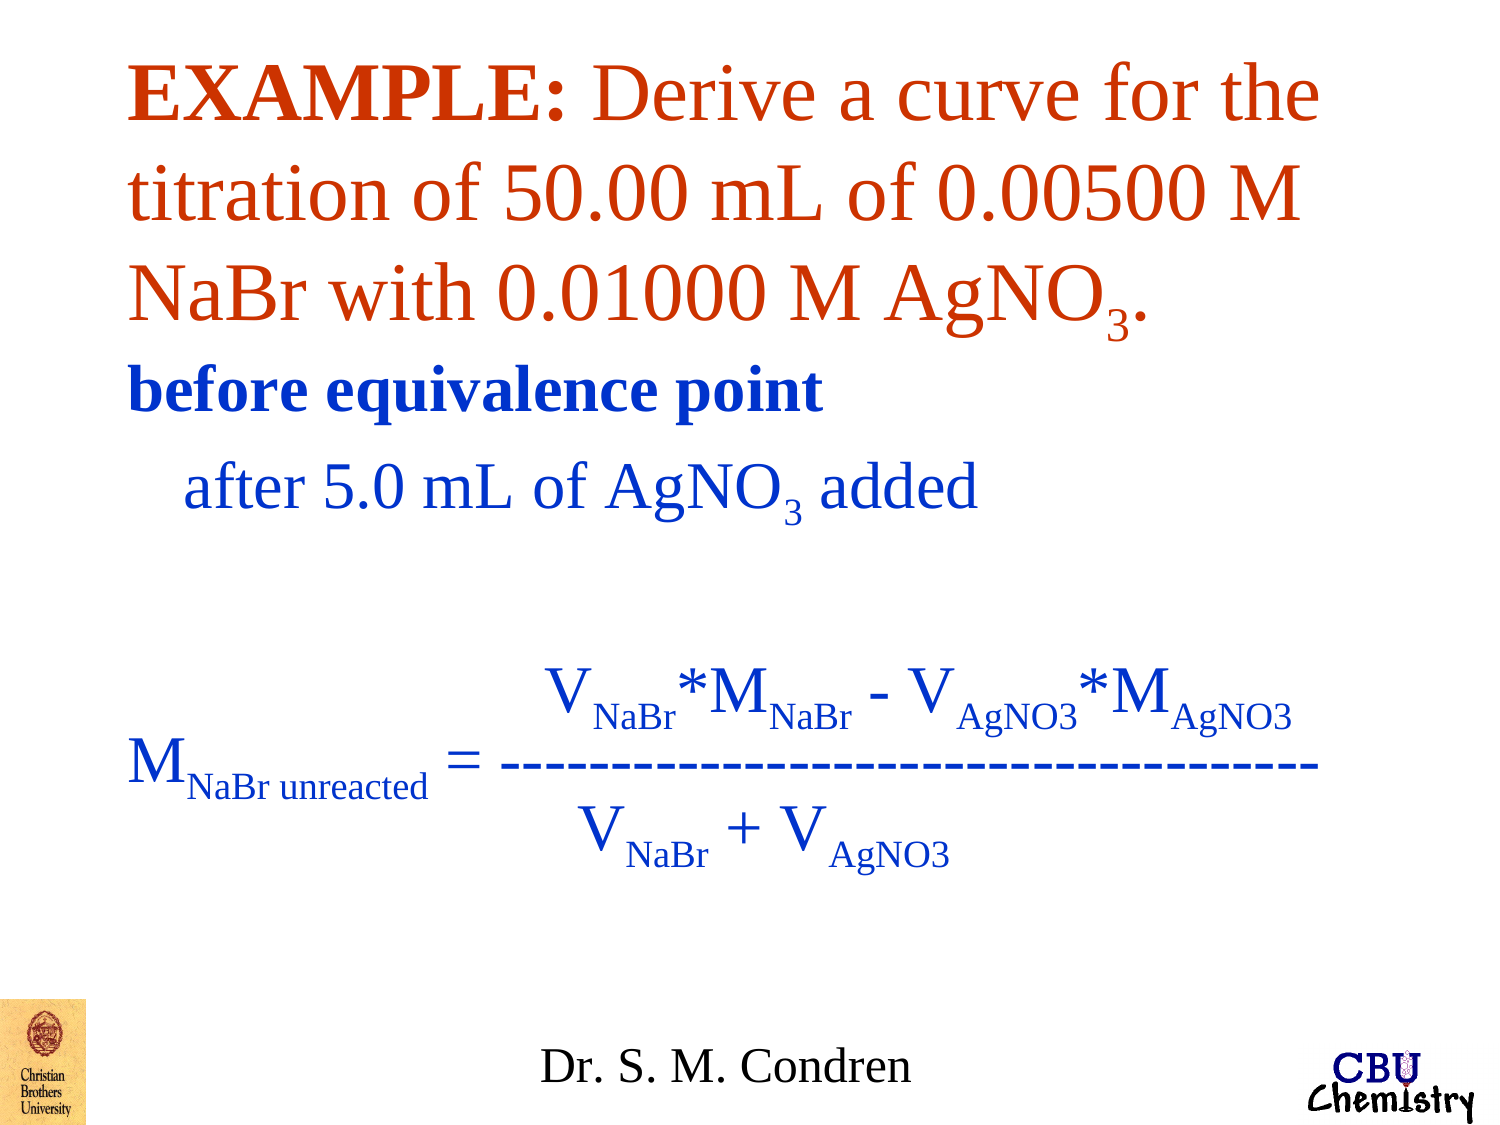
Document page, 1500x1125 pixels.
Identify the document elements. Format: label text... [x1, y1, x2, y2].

title EXAMPLE: Derive a curve for the titration of 50.00 mL of 0.00500 M NaBr with 0.01000 M AgNO3. [112, 29, 1388, 337]
list before equivalence point after 5.0 mL of AgNO3 added VNaBr*MNaBr - VAgNO3*MAgNO3 MNaBr unreacted = ------------------------------------- VNaBr + VAgNO3 [112, 337, 1388, 1013]
